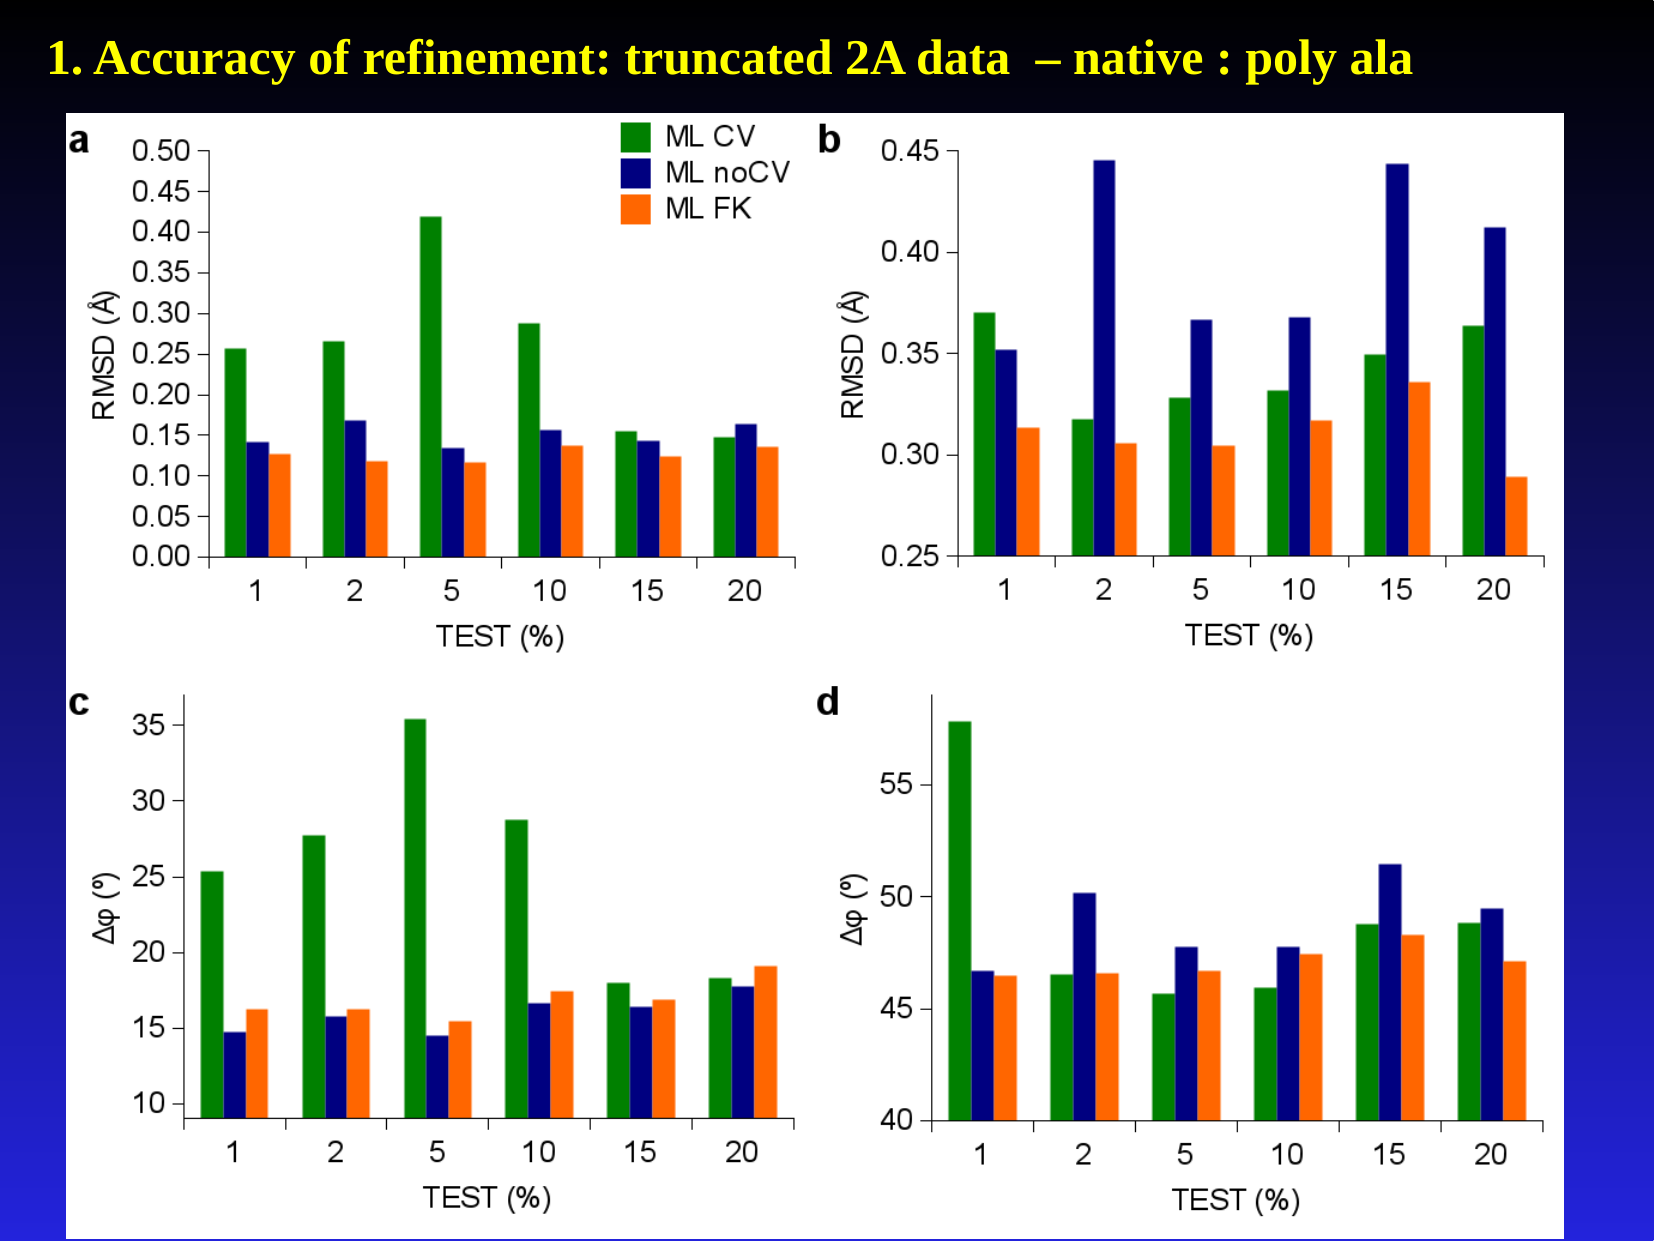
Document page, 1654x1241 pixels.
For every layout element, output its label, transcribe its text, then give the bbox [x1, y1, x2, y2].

text_box 1. Accuracy of refinement: truncated 2A data – native : poly ala [31, 22, 1630, 554]
picture [66, 113, 1564, 1239]
